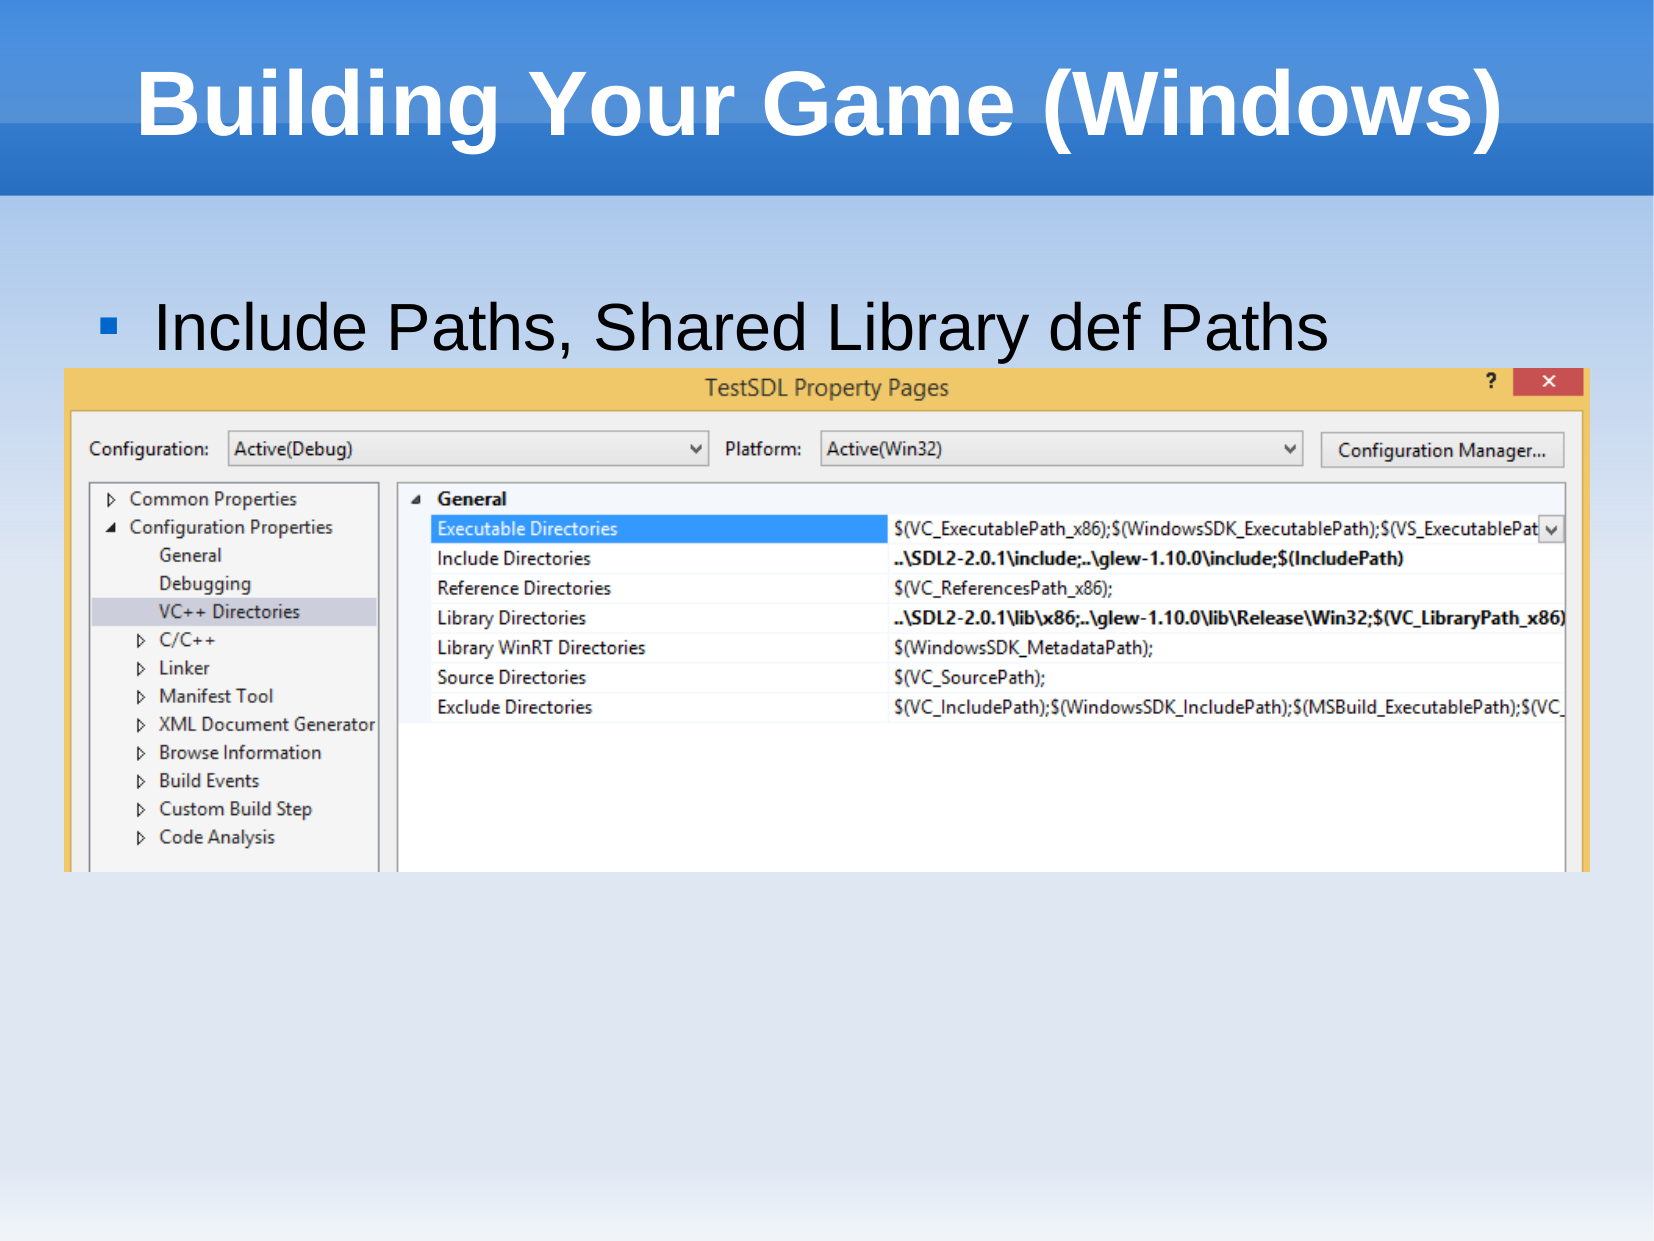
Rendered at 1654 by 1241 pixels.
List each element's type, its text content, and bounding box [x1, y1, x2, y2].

list Include Paths, Shared Library def Paths [82, 290, 1571, 368]
picture [0, 0, 1654, 1241]
title Building Your Game (Windows) [76, 0, 1565, 208]
